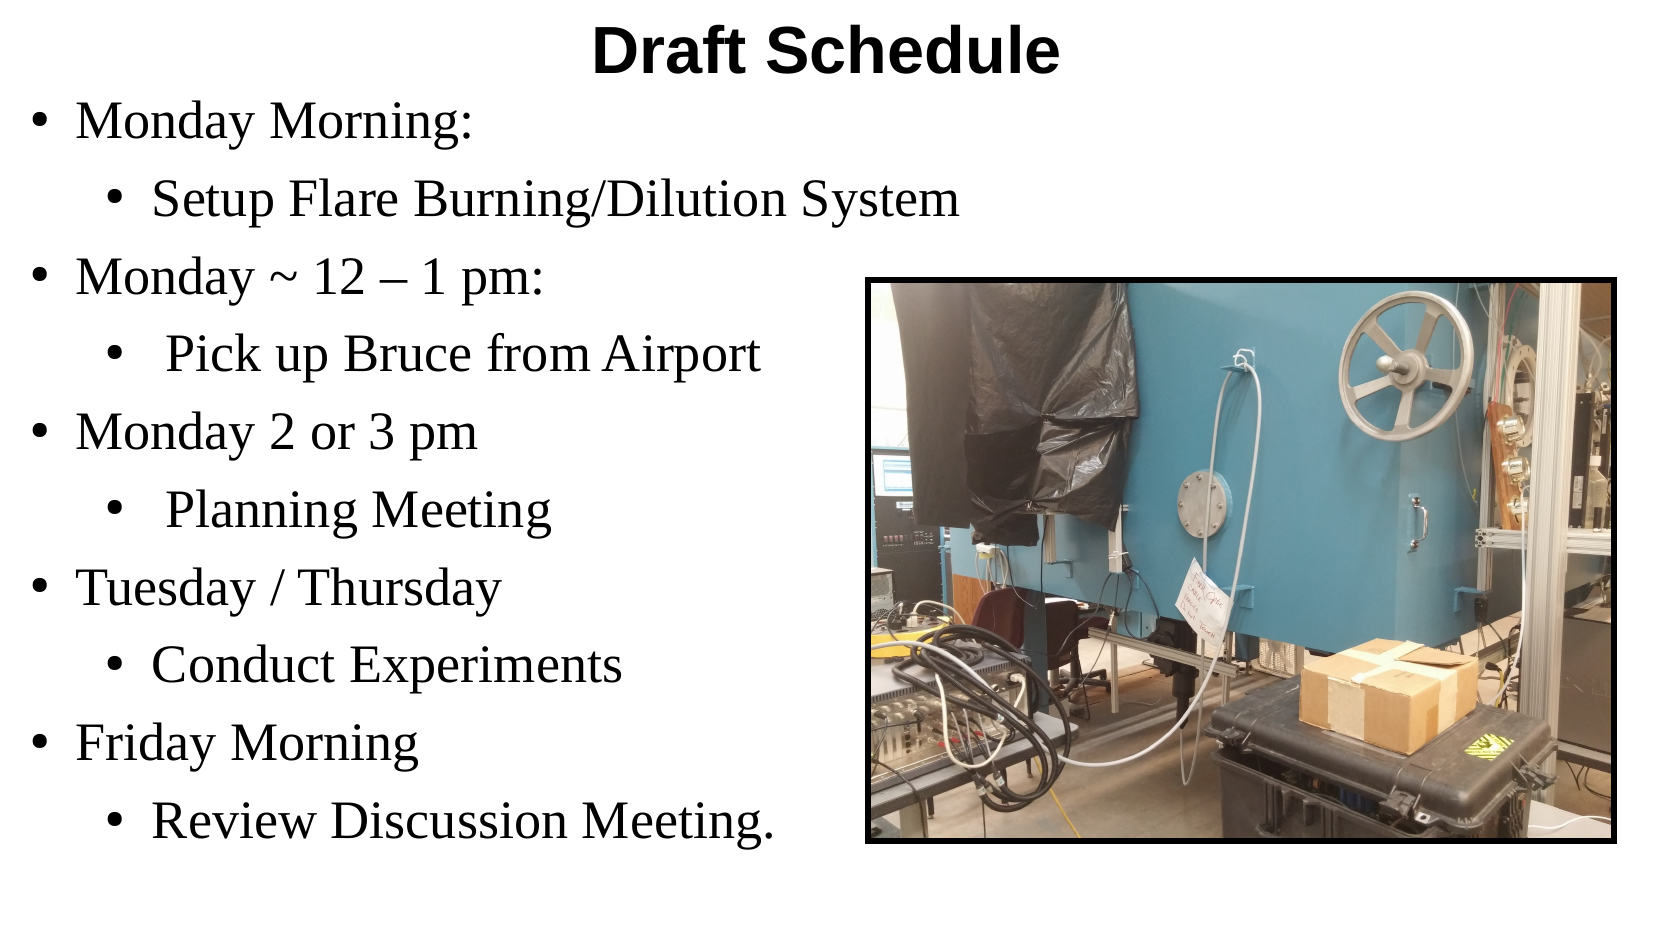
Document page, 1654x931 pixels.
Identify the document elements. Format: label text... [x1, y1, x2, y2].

text_box Draft Schedule [0, 12, 1654, 88]
picture [871, 283, 1611, 839]
list Monday Morning: Setup Flare Burning/Dilution System Monday ~ 12 – 1 pm: Pick up Bruce from Airport Monday 2 or 3 pm Planning Meeting Tuesday / Thursday Conduct Experiments Friday Morning Review Discussion Meeting. [30, 90, 1606, 779]
